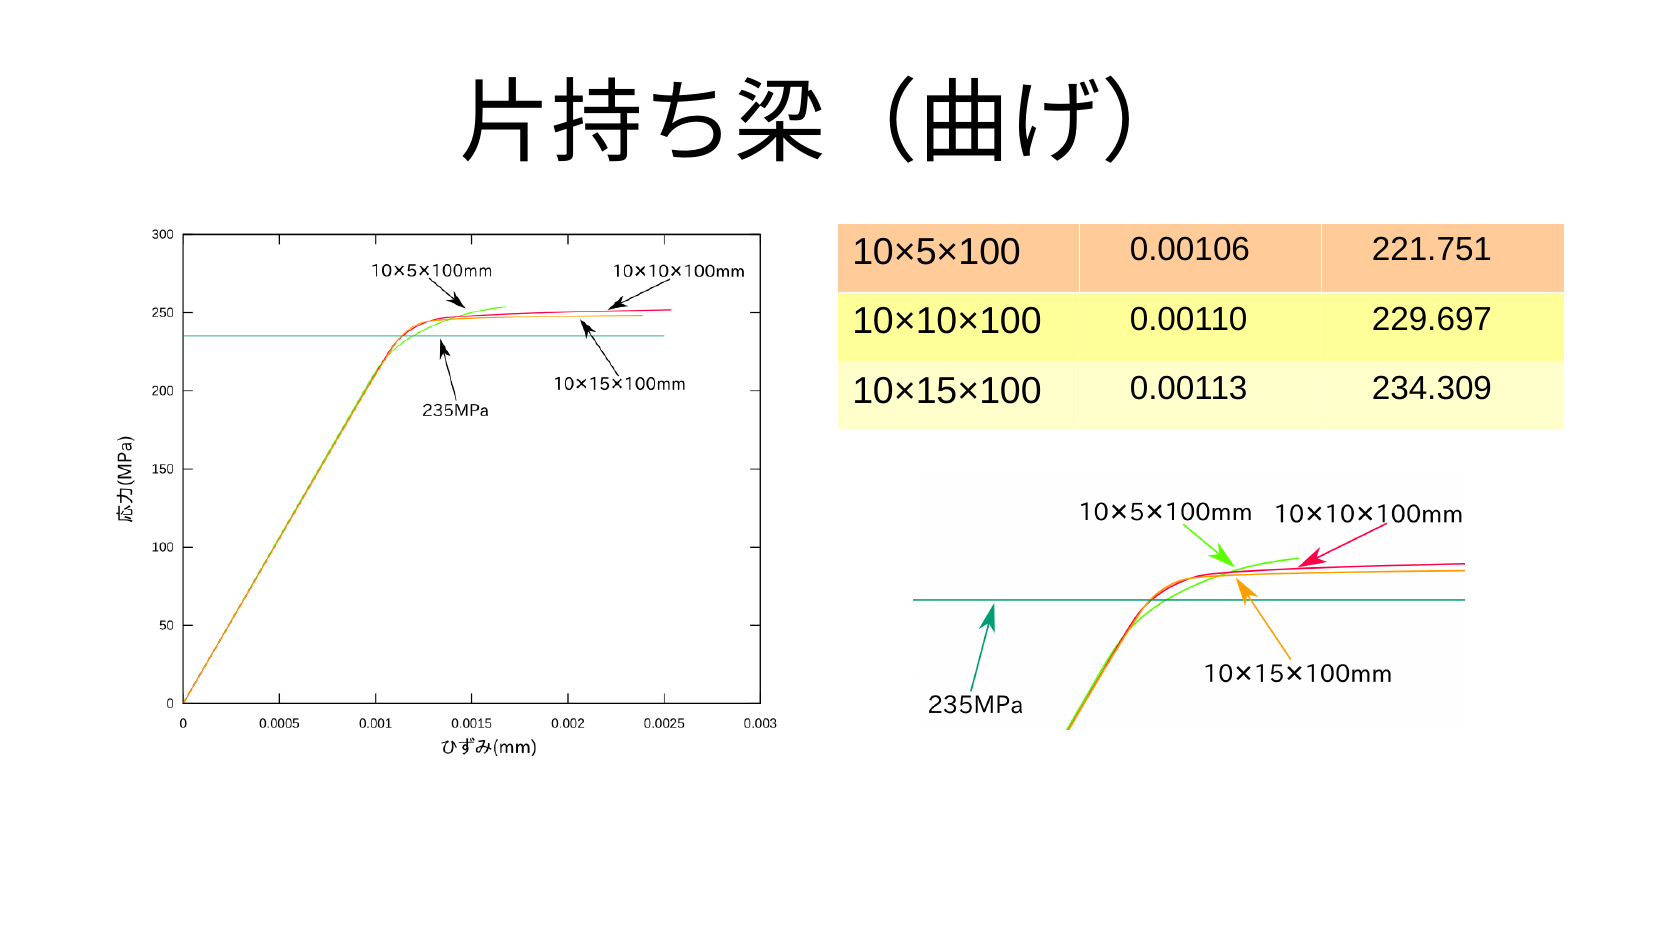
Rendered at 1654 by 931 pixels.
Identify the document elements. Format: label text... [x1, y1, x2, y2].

title 片持ち梁（曲げ） [82, 37, 1571, 193]
table_cell 10×10×100 [838, 293, 1079, 361]
table_header 0.00106 [1080, 224, 1321, 292]
picture [108, 217, 784, 758]
table_cell 0.00110 [1080, 293, 1321, 361]
table_cell 234.309 [1322, 362, 1564, 430]
table_cell 0.00113 [1080, 362, 1321, 430]
picture [913, 472, 1465, 730]
table_cell 10×15×100 [838, 362, 1079, 430]
table_header 221.751 [1322, 224, 1564, 292]
table_cell 229.697 [1322, 293, 1564, 361]
table_header 10×5×100 [838, 224, 1079, 292]
